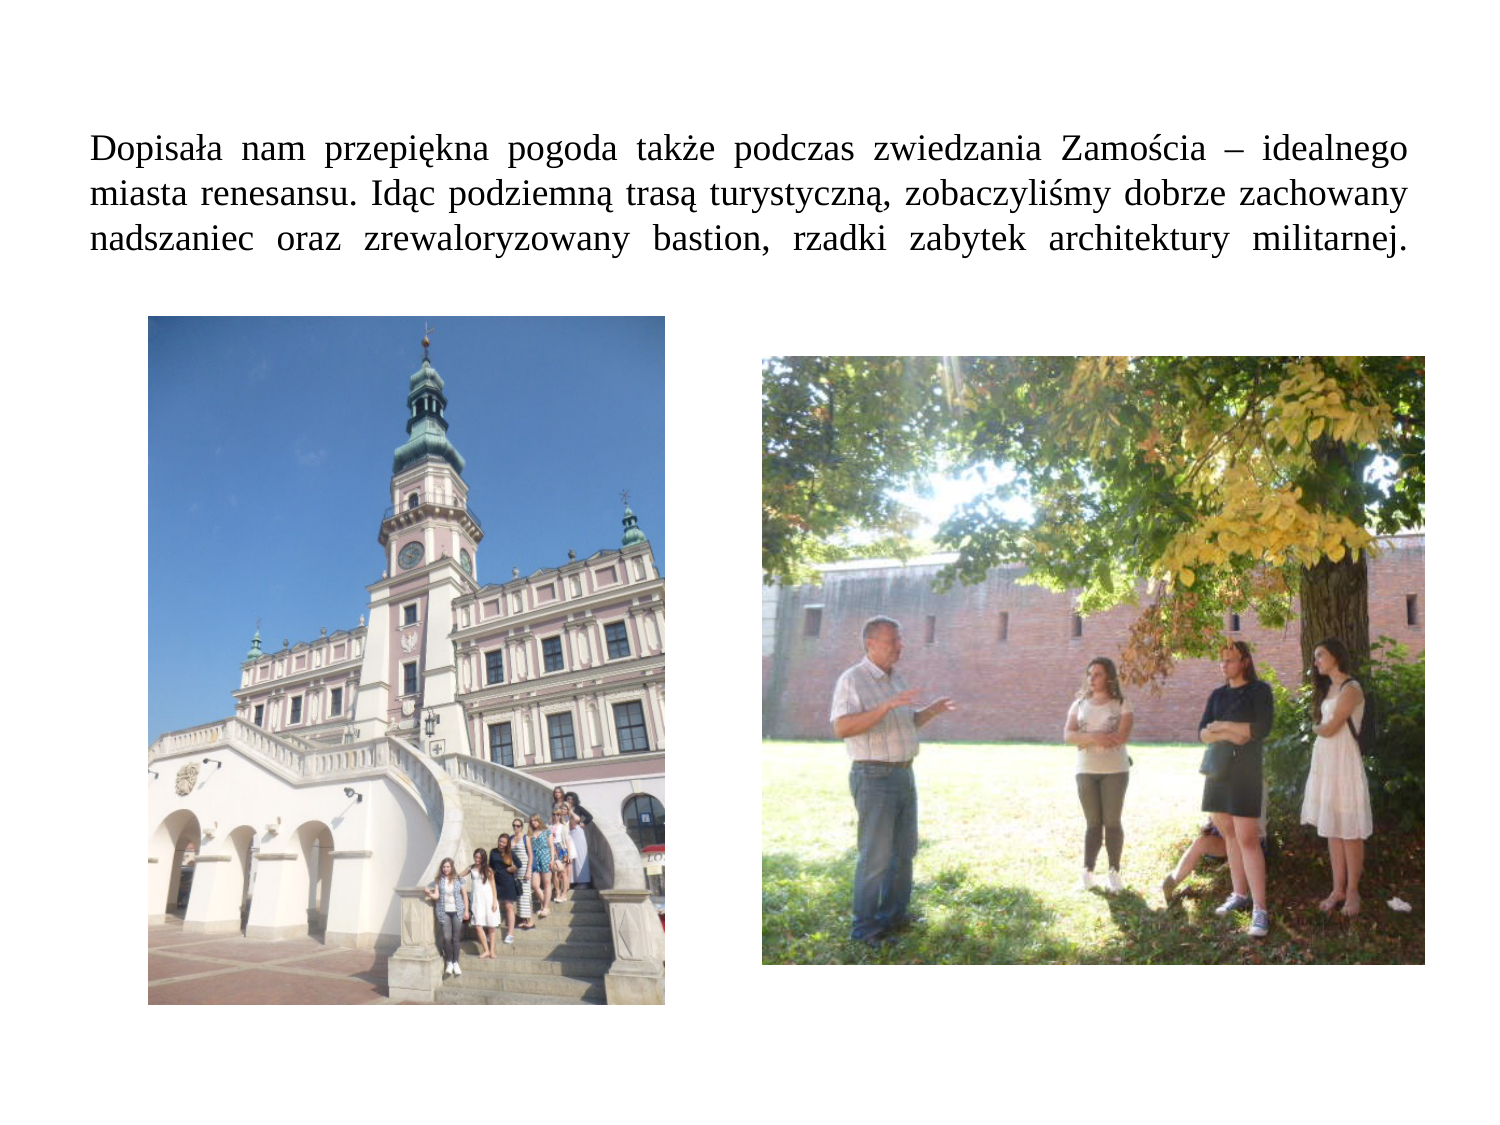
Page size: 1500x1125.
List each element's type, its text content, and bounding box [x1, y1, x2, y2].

picture [762, 356, 1425, 966]
picture [148, 316, 665, 1005]
title Dopisała nam przepiękna pogoda także podczas zwiedzania Zamościa – idealnego miasta renesansu. Idąc podziemną trasą turystyczną, zobaczyliśmy dobrze zachowany nadszaniec oraz zrewaloryzowany bastion, rzadki zabytek architektury militarnej. [75, 70, 1425, 305]
